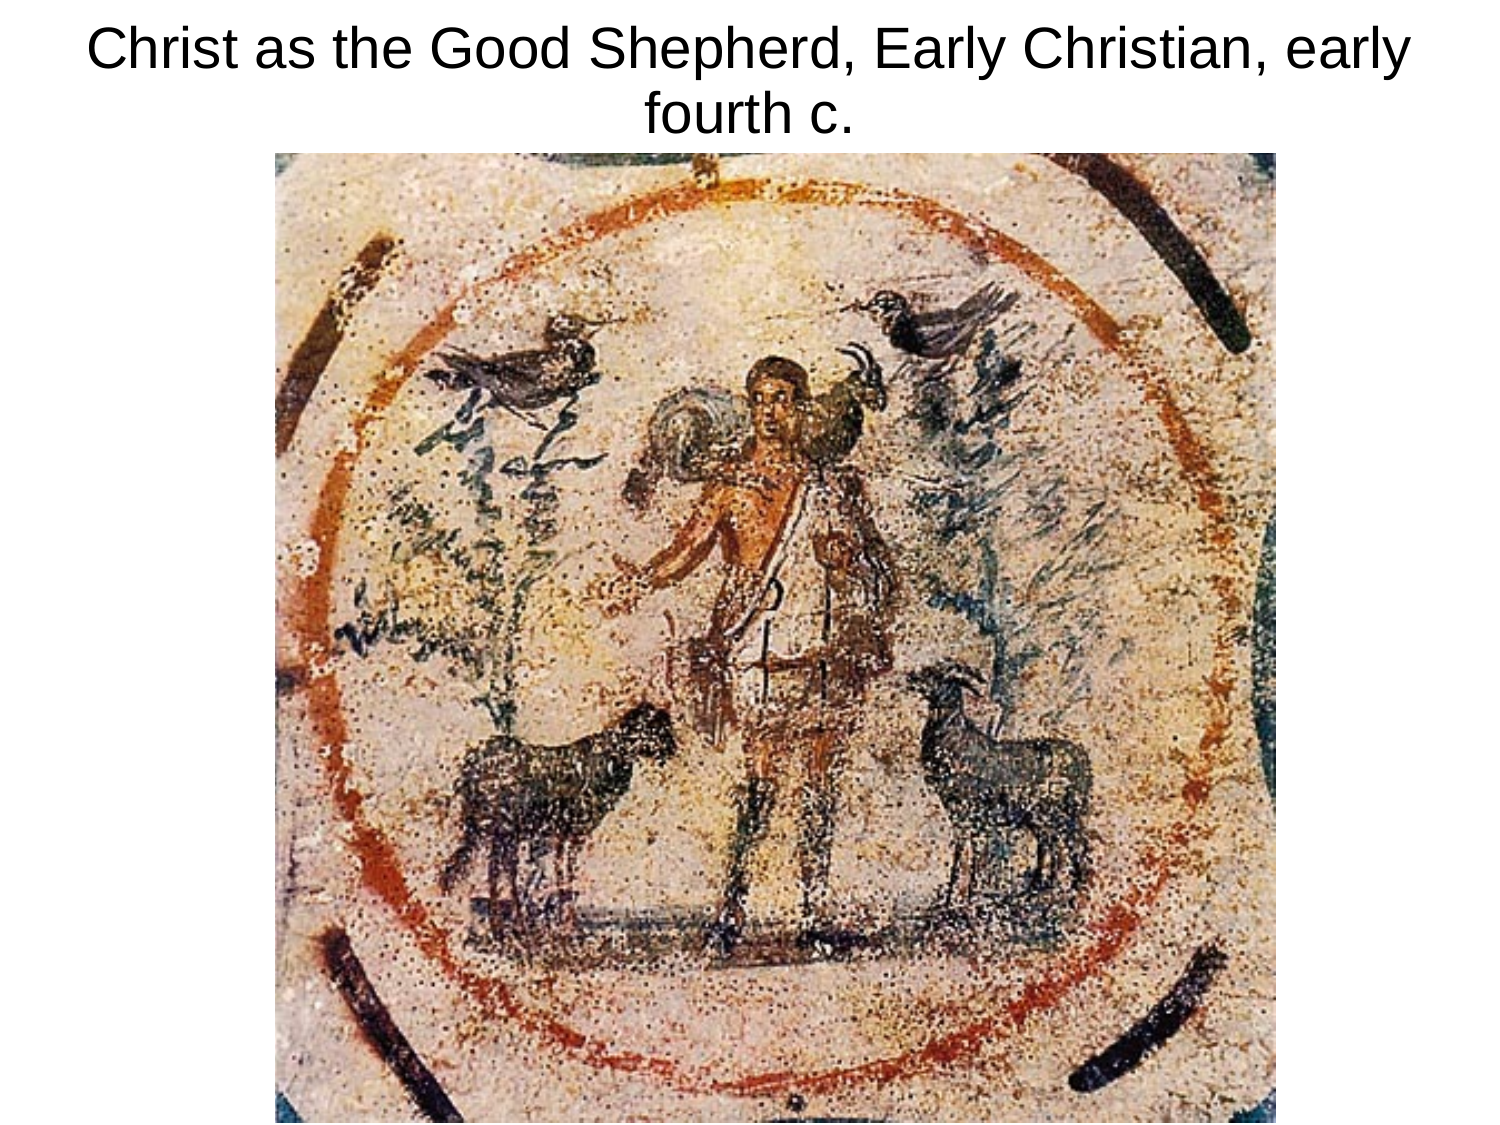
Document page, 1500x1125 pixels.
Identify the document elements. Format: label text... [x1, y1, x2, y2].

title Christ as the Good Shepherd, Early Christian, early fourth c. [0, 3, 1500, 159]
picture [275, 153, 1276, 1123]
